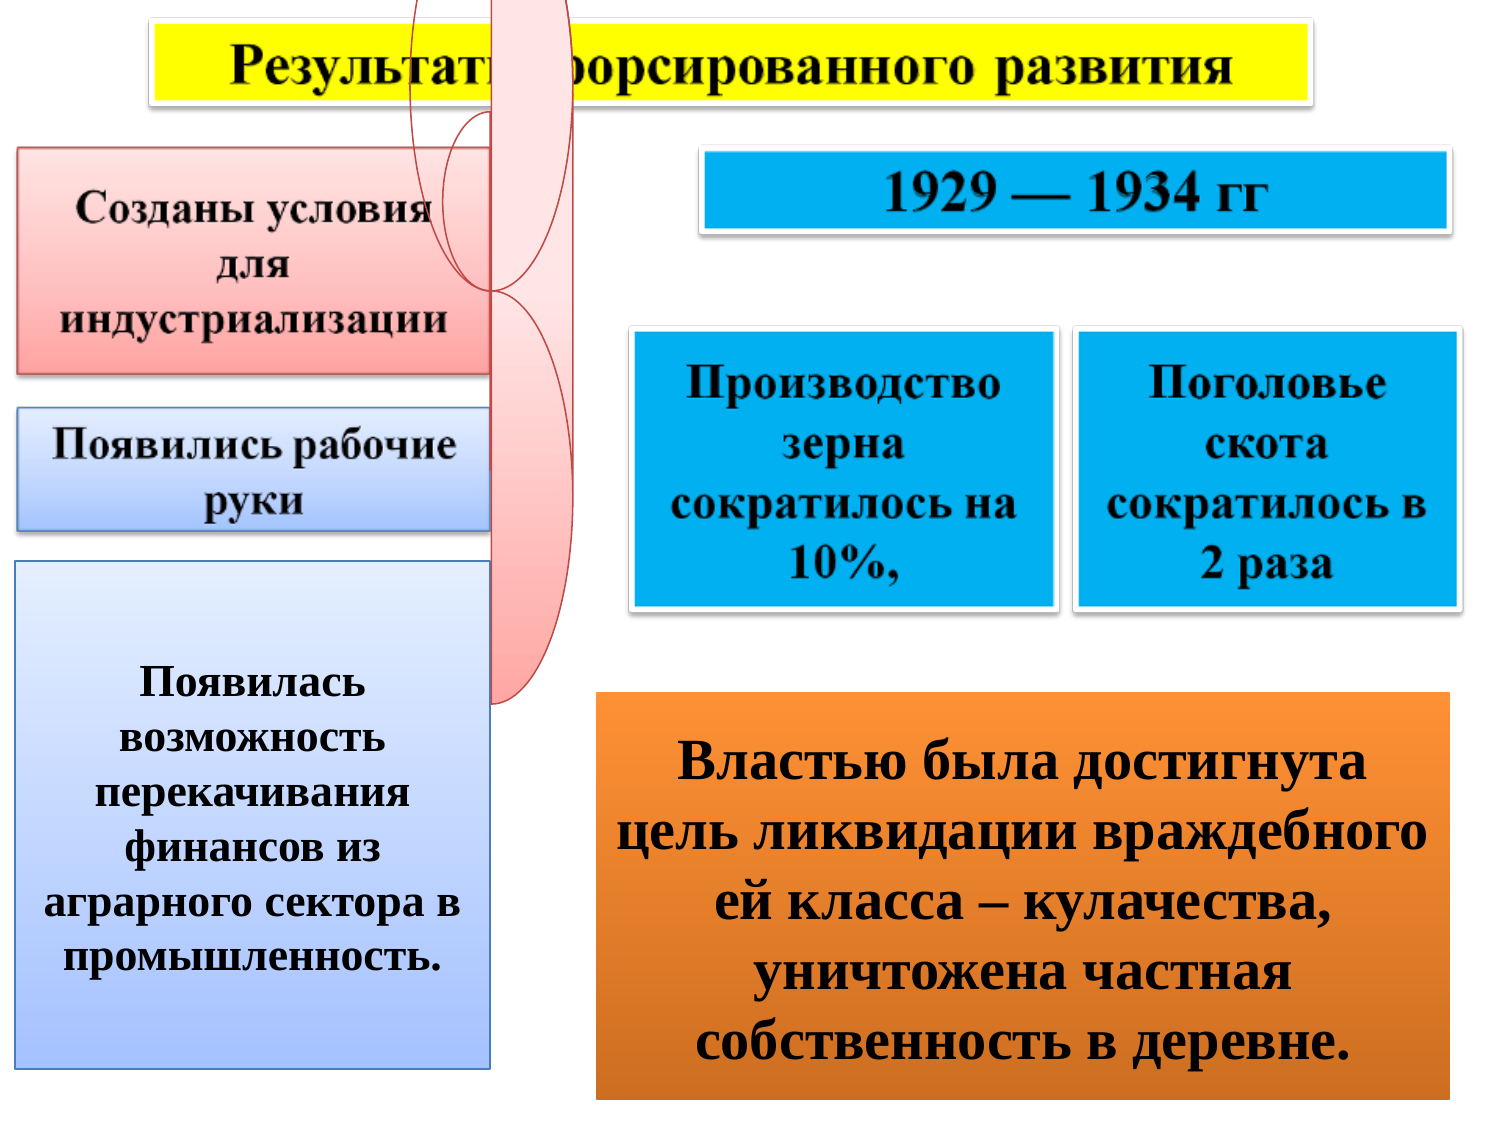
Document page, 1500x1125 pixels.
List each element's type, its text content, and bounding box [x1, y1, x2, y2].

picture [9, 142, 490, 386]
picture [141, 5, 491, 118]
text_box Появилась возможность перекачивания финансов из аграрного сектора в промышленность. [15, 561, 490, 1070]
picture [567, 5, 1322, 118]
text_box Властью была достигнута цель ликвидации враждебного ей класса – кулачества, уничтожена частная собственность в деревне. [596, 692, 1450, 1100]
text_box [490, 0, 573, 705]
picture [621, 321, 1479, 624]
picture [691, 134, 1461, 246]
picture [9, 396, 491, 543]
